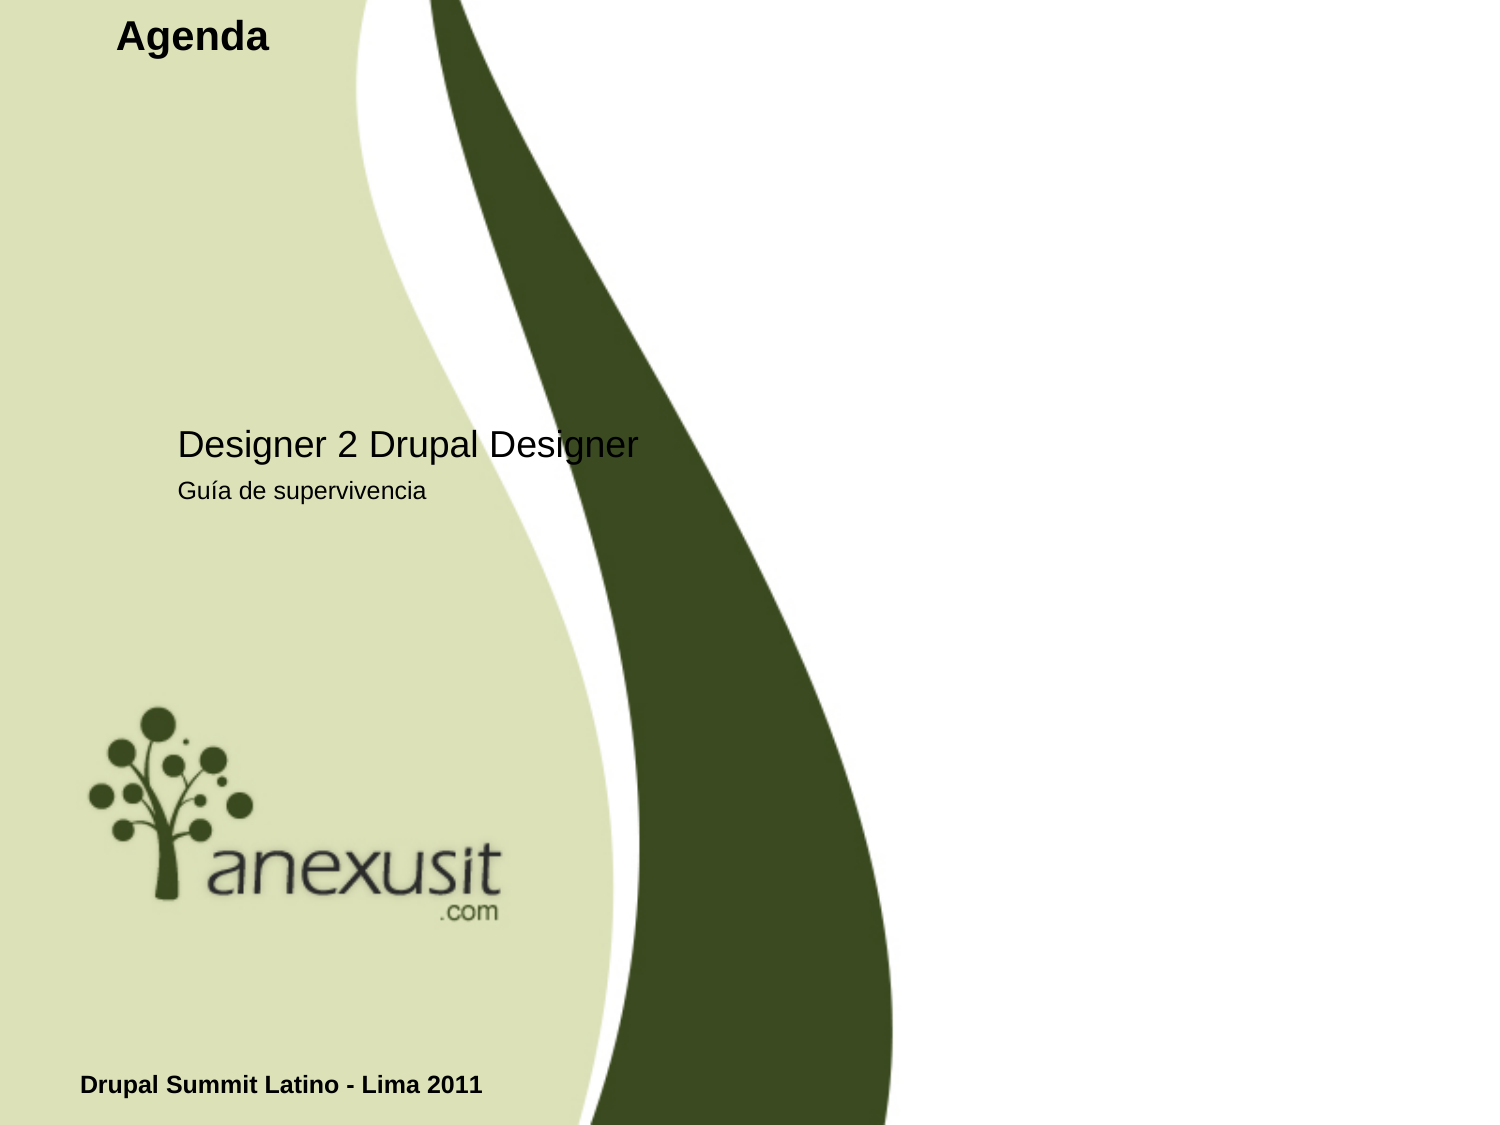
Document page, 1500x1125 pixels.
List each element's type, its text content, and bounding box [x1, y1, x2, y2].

text_box Designer 2 Drupal Designer Guía de supervivencia [162, 412, 850, 563]
text_box Agenda [100, 0, 827, 119]
picture [0, 0, 1500, 1125]
text_box Drupal Summit Latino - Lima 2011 [65, 1060, 1066, 1106]
